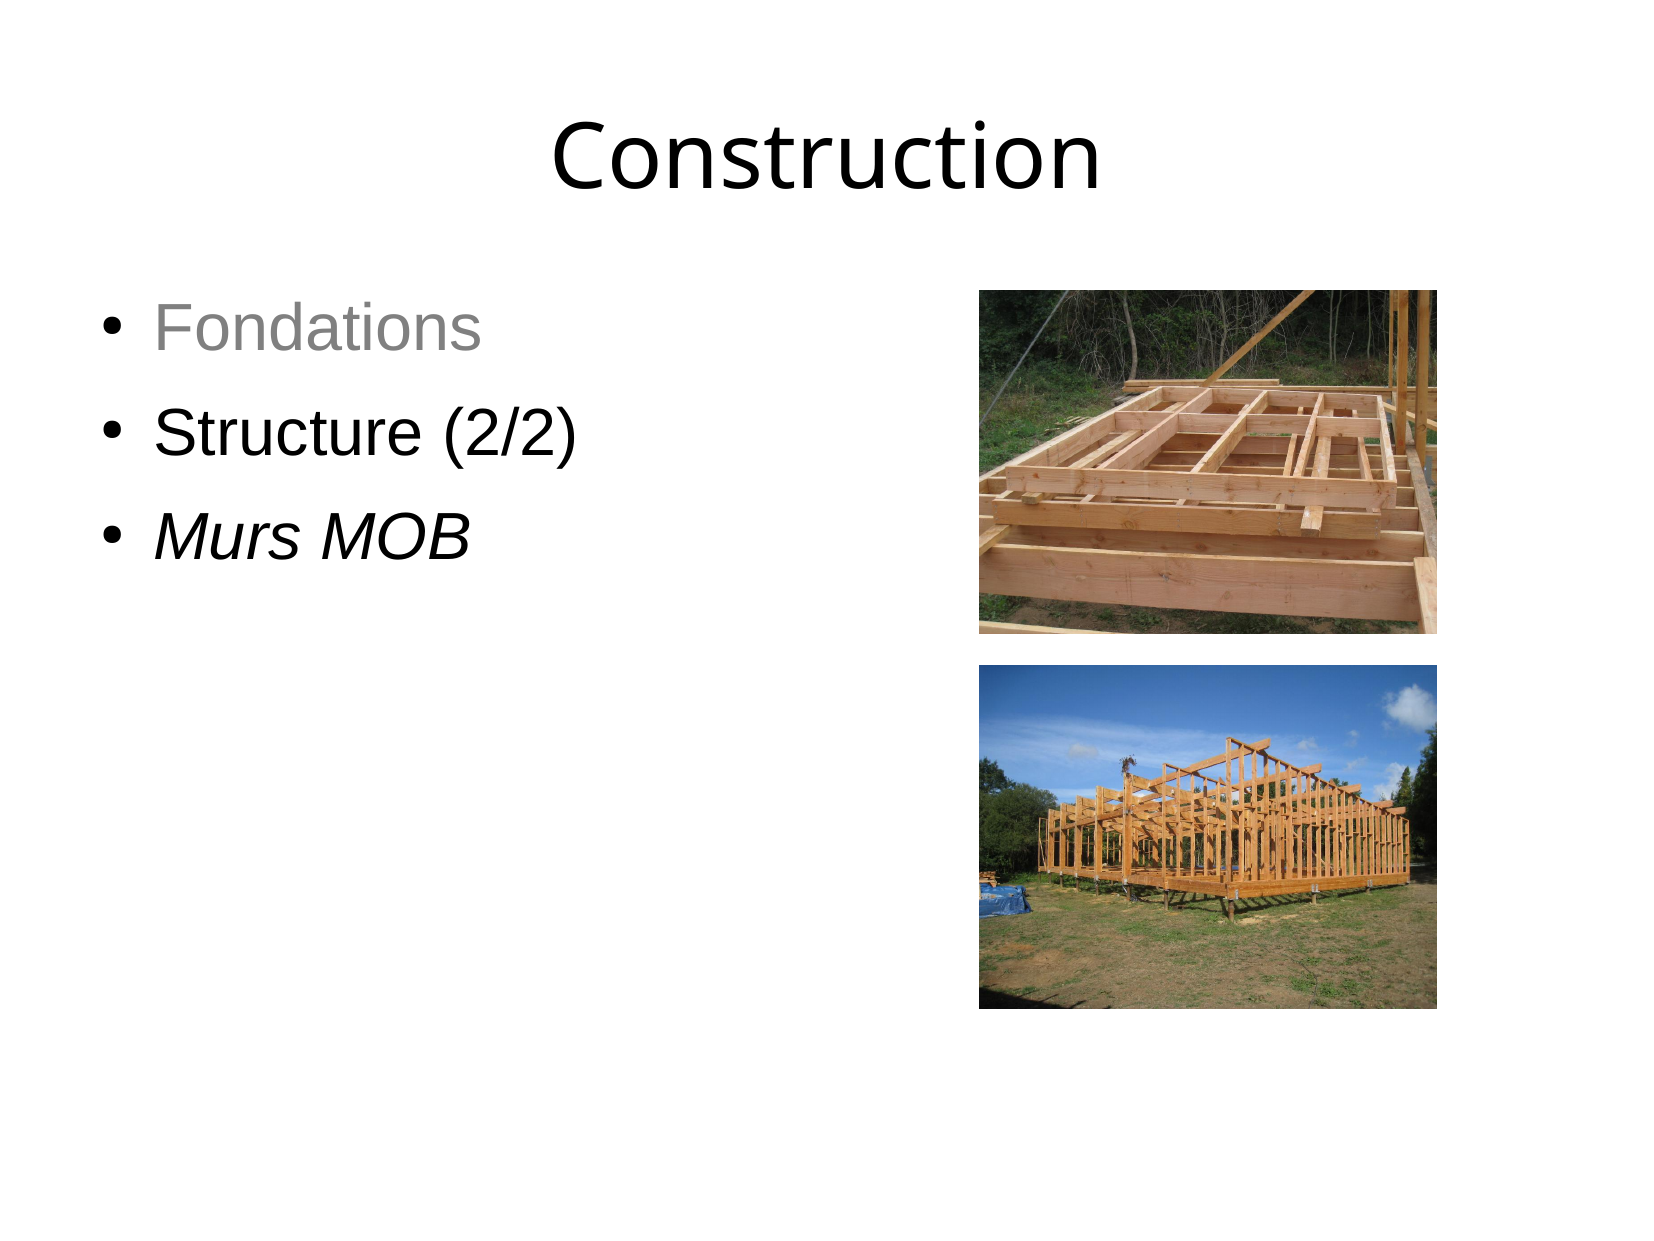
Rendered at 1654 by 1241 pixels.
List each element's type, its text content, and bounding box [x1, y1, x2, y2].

title Construction [82, 49, 1571, 257]
list Fondations Structure (2/2) Murs MOB [82, 290, 809, 1010]
picture [979, 665, 1437, 1009]
picture [979, 290, 1437, 634]
